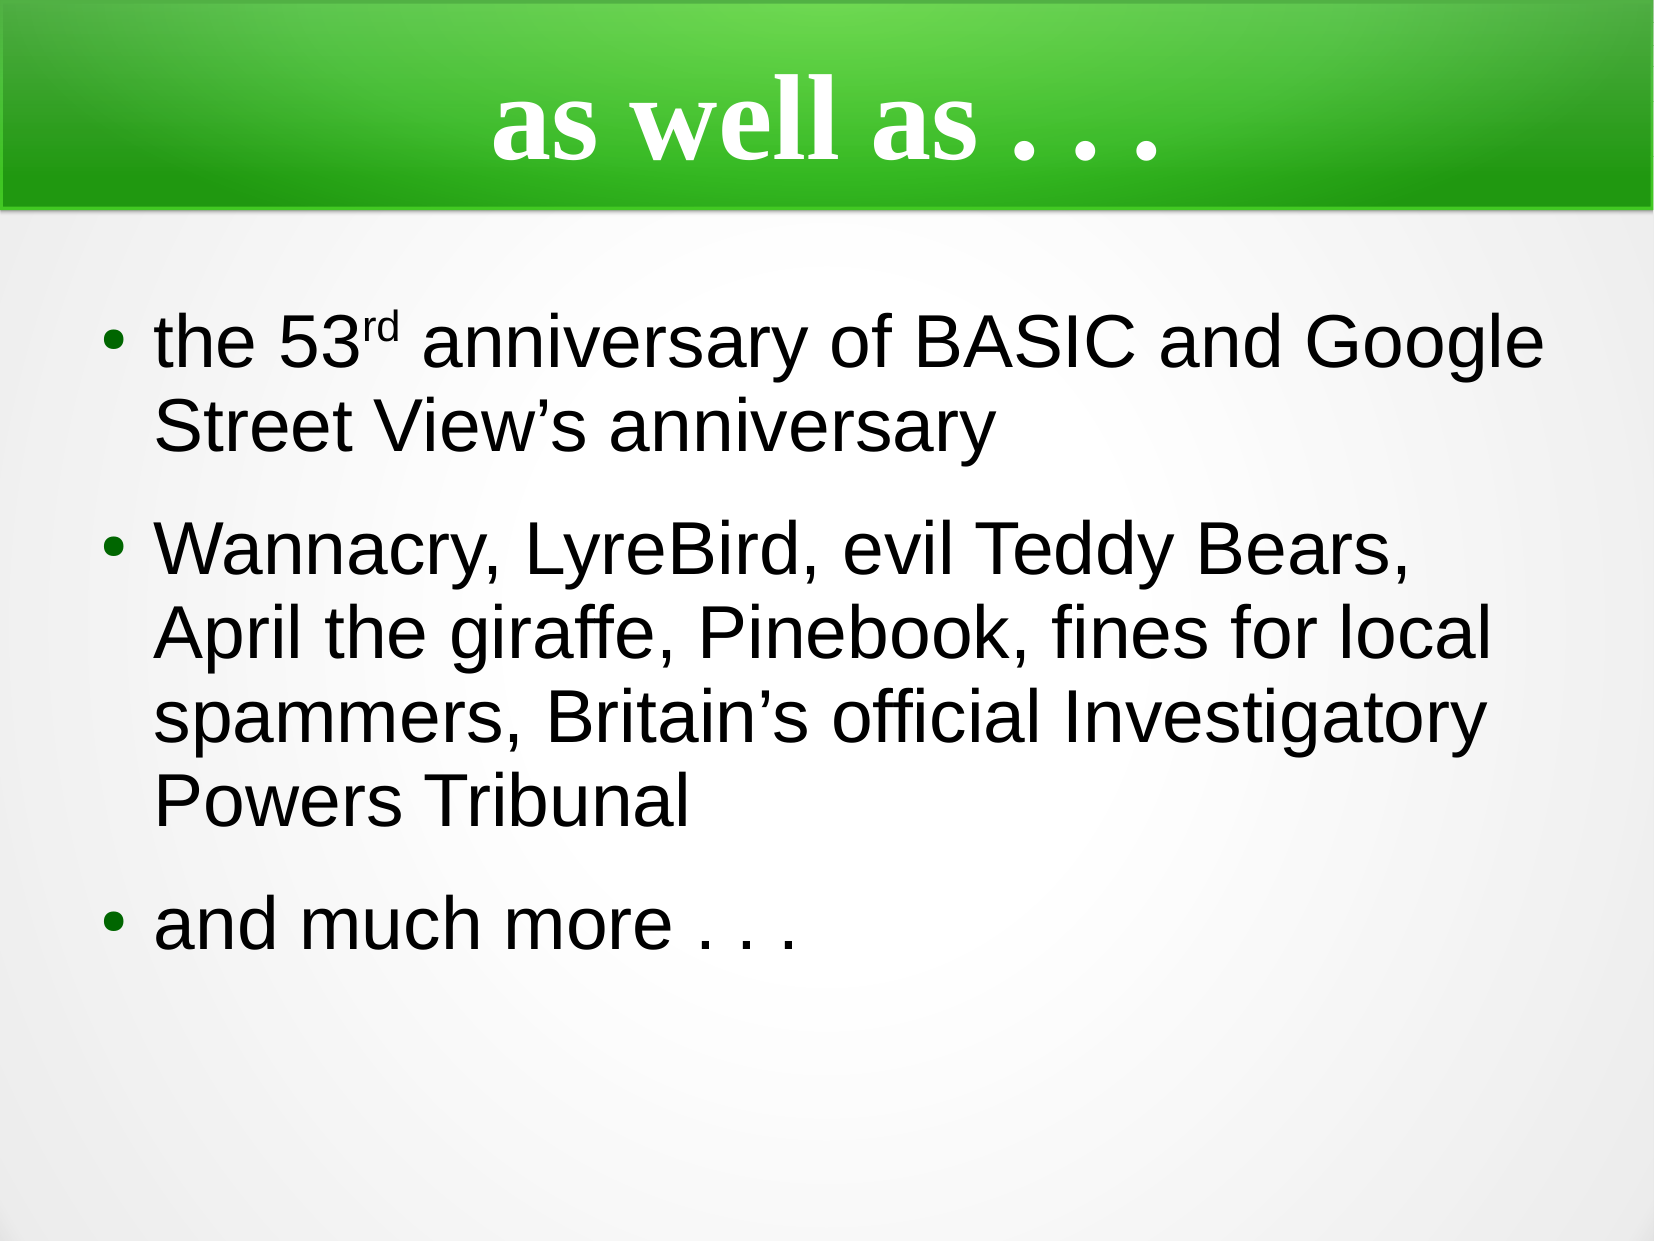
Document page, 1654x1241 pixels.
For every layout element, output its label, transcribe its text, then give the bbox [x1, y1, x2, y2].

list the 53rd anniversary of BASIC and Google Street View’s anniversary Wannacry, LyreBird, evil Teddy Bears, April the giraffe, Pinebook, fines for local spammers, Britain’s official Investigatory Powers Tribunal and much more . . . [82, 299, 1571, 1146]
title as well as . . . [82, 29, 1571, 208]
